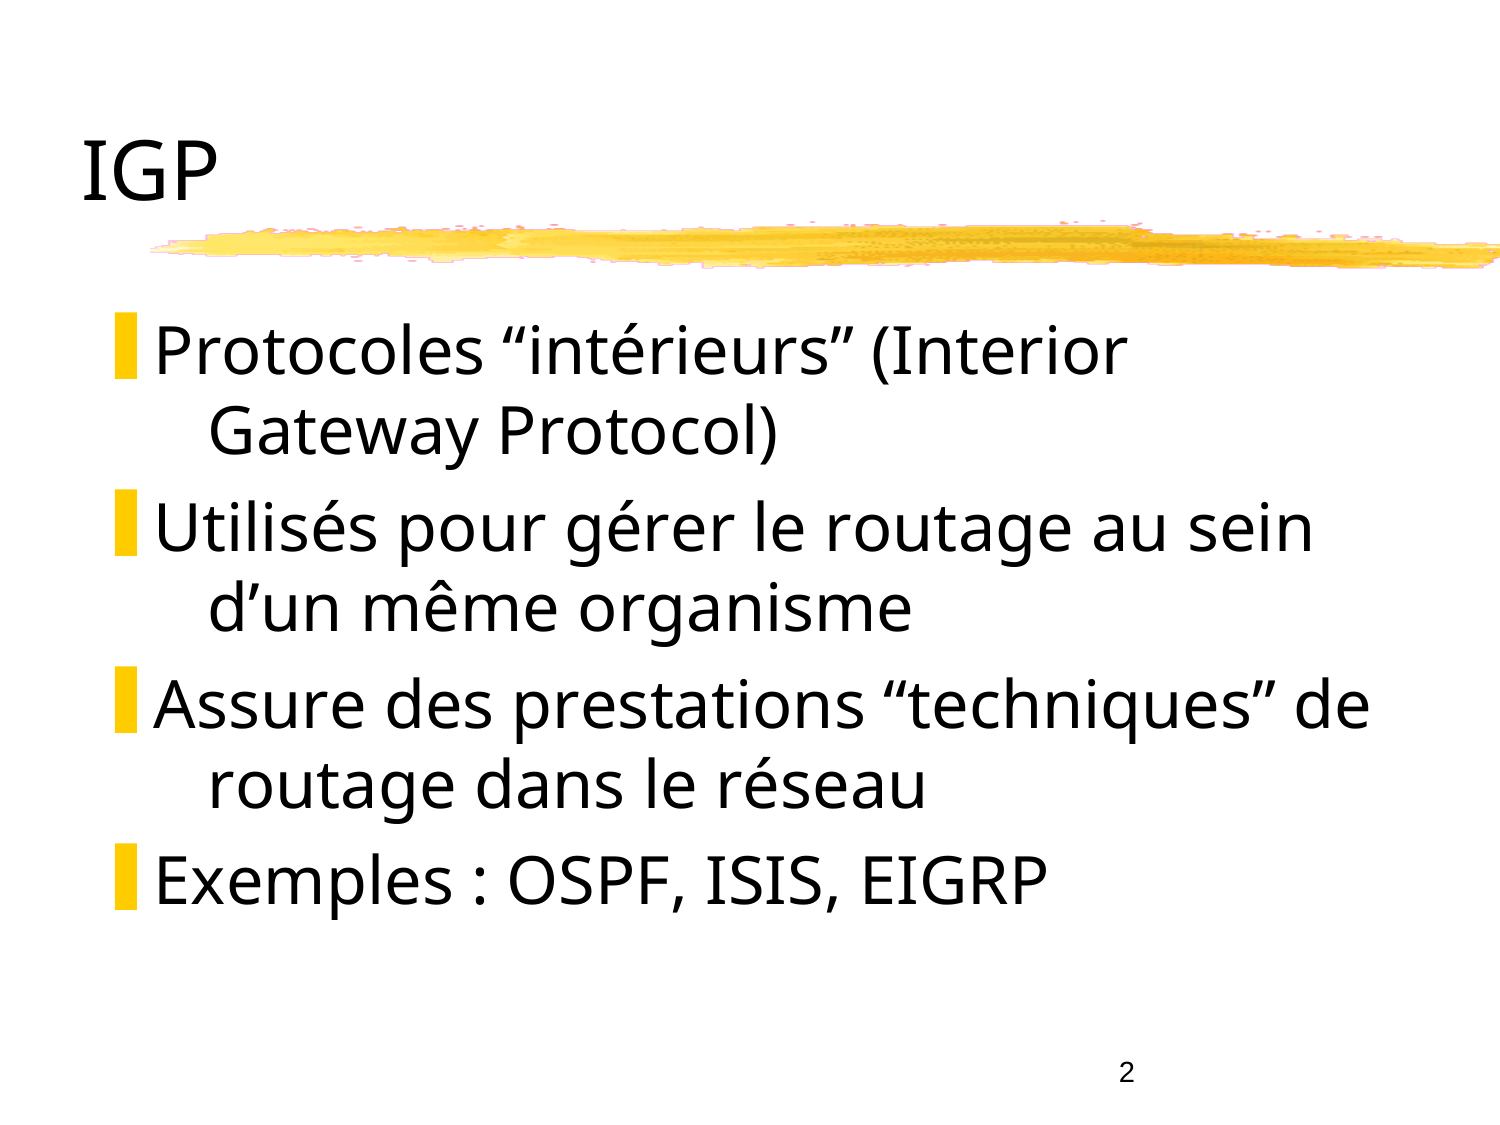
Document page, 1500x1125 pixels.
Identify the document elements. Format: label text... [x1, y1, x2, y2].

list Protocoles “intérieurs” (Interior Gateway Protocol)‏ Utilisés pour gérer le routage au sein d’un même organisme Assure des prestations “techniques” de routage dans le réseau Exemples : OSPF, ISIS, EIGRP [83, 299, 1426, 985]
text_box [1104, 1021, 1416, 1096]
title IGP [66, 37, 1342, 225]
